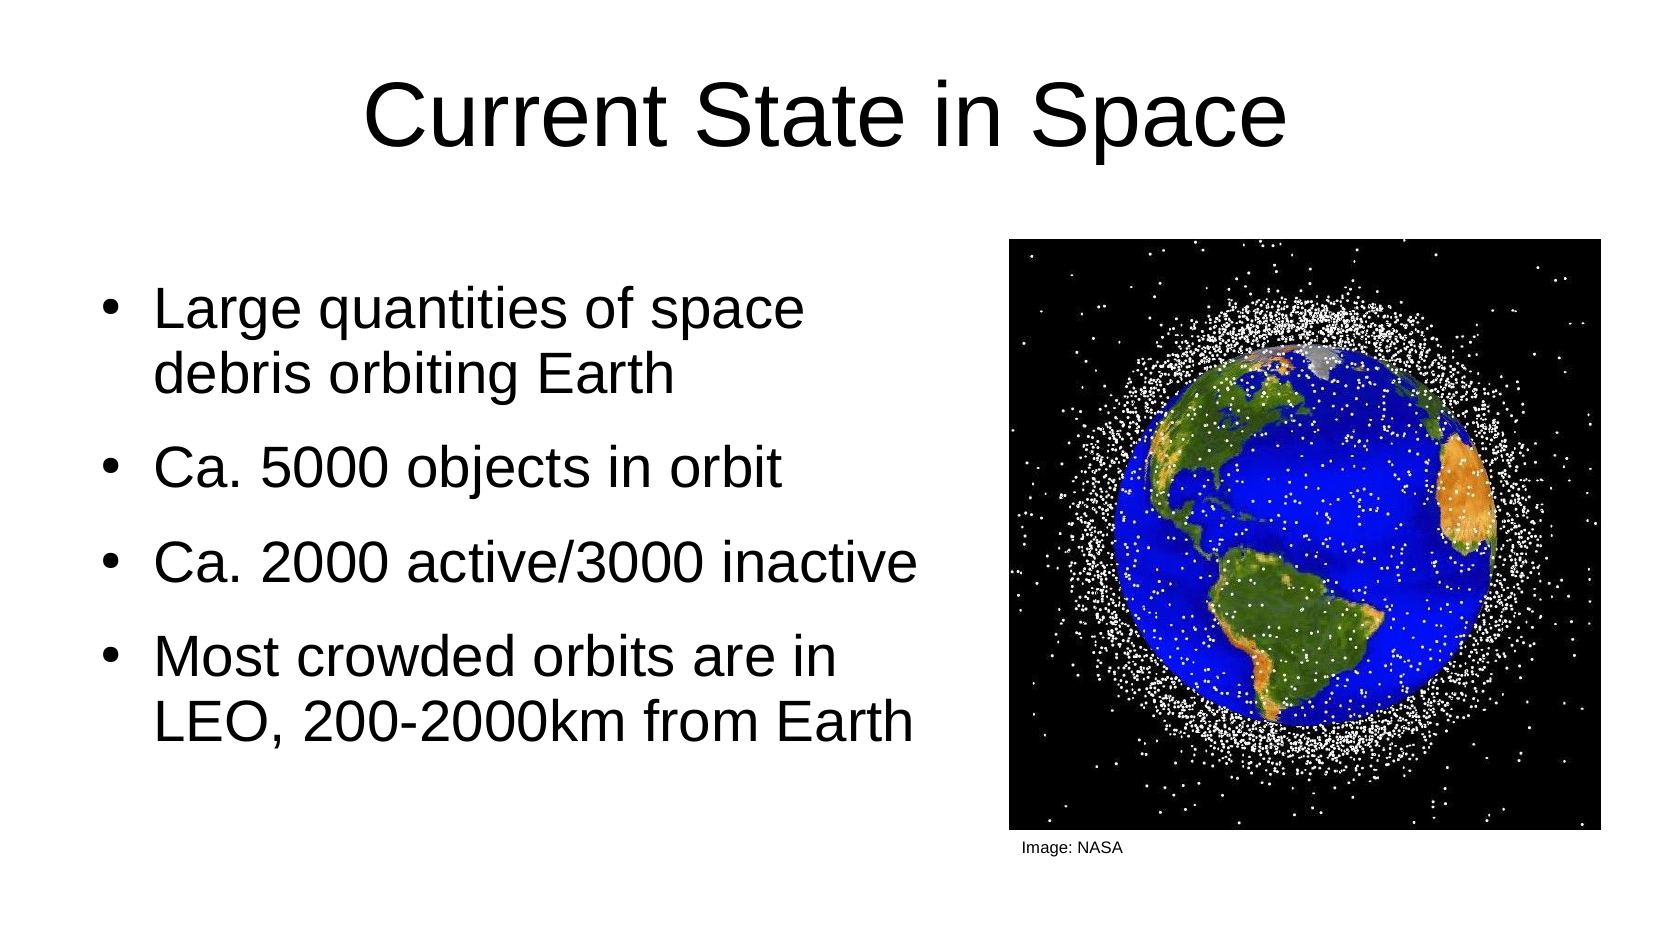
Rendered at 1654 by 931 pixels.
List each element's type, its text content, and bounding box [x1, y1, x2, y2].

picture [1009, 239, 1601, 830]
list Large quantities of space debris orbiting Earth Ca. 5000 objects in orbit Ca. 2000 active/3000 inactive Most crowded orbits are in LEO, 200-2000km from Earth [82, 275, 945, 815]
text_box Image: NASA [1006, 831, 1185, 867]
title Current State in Space [82, 37, 1571, 193]
